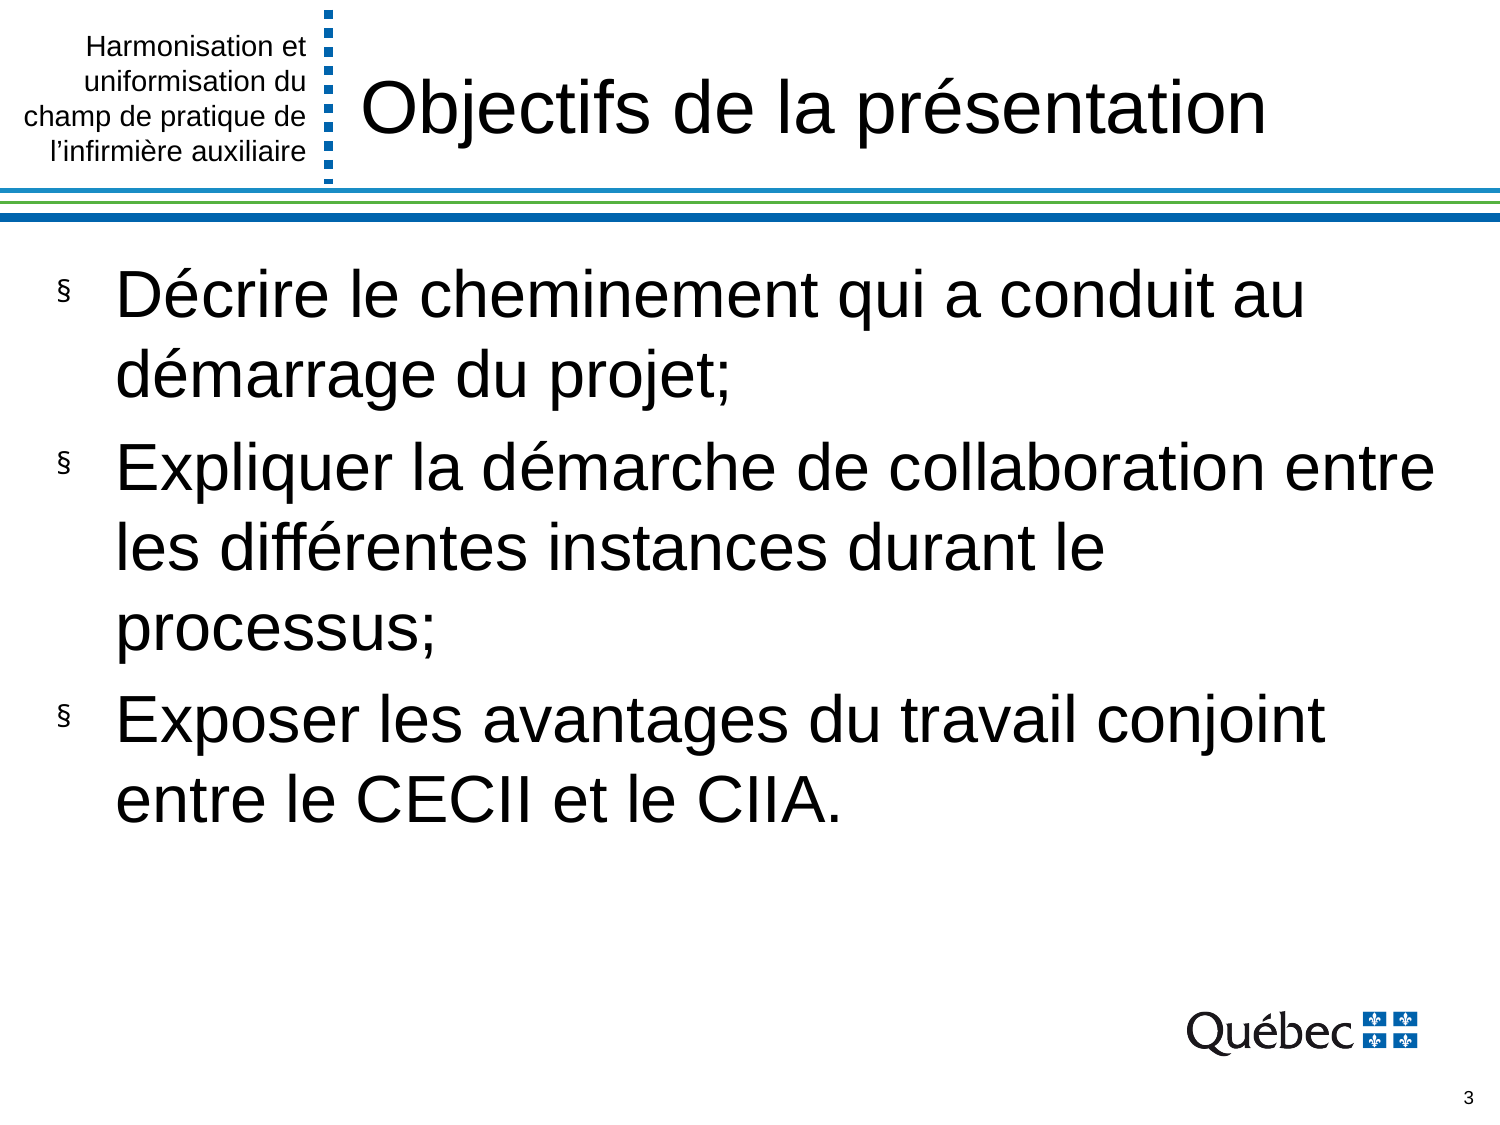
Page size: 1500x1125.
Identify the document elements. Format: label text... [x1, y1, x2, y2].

picture [1163, 987, 1441, 1072]
text_box Décrire le cheminement qui a conduit au démarrage du projet; Expliquer la démarche de collaboration entre les différentes instances durant le processus; Exposer les avantages du travail conjoint entre le CECII et le CIIA. [41, 243, 1459, 988]
text_box <numéro> [1449, 1078, 1500, 1125]
text_box Objectifs de la présentation [348, 11, 1489, 188]
text_box Harmonisation et uniformisation du champ de pratique de l’infirmière auxiliaire [5, 0, 319, 195]
text_box Objectifs de la présentation [348, 193, 1489, 197]
